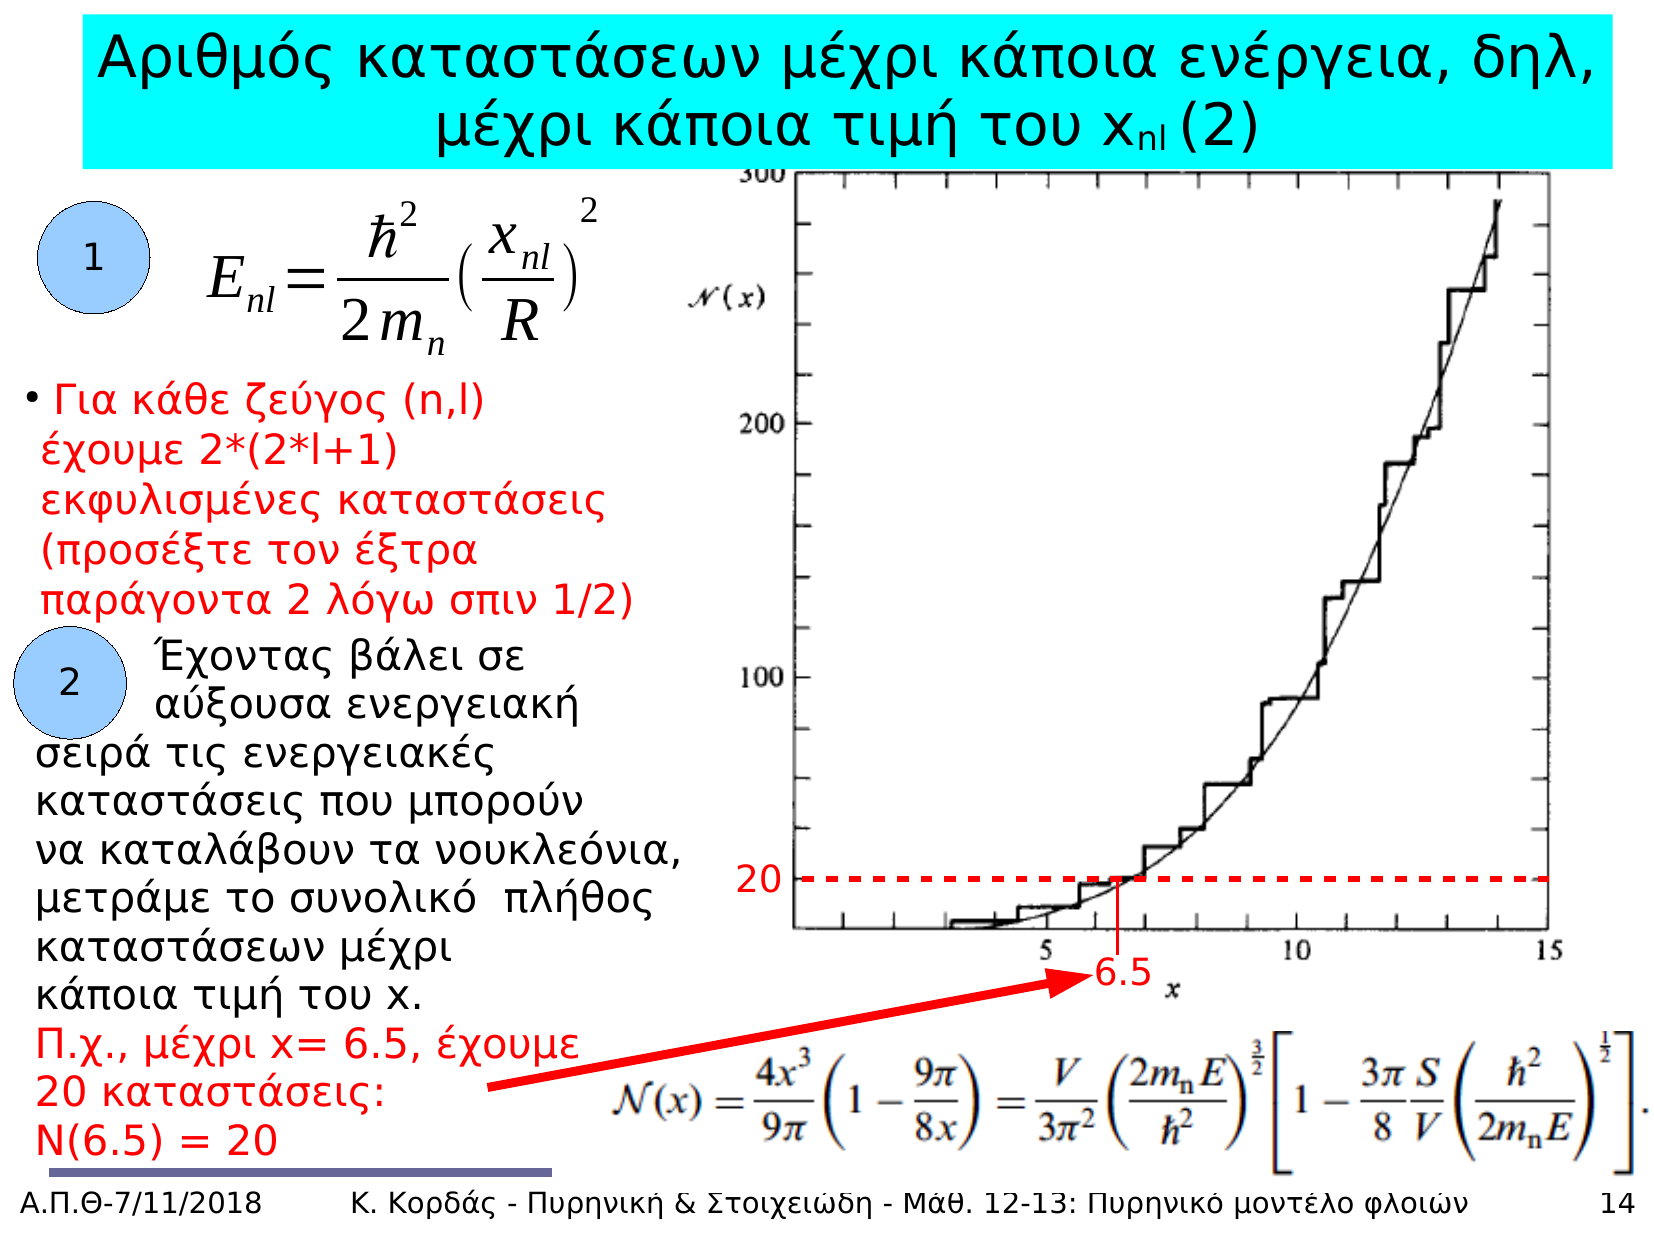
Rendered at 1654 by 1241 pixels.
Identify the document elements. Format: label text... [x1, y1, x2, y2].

text_box 6.5 [1078, 943, 1169, 1003]
text_box Για κάθε ζεύγος (n,l) έχουμε 2*(2*l+1) εκφυλισμένες καταστάσεις (προσέξτε τον έξτρα παράγοντα 2 λόγω σπιν 1/2) [10, 365, 844, 631]
text_box Έχοντας βάλει σε αύξουσα ενεργειακή σειρά τις ενεργειακές καταστάσεις που μπορούν να καταλάβουν τα νουκλεόνια, μετράμε το συνολικό πλήθος καταστάσεων μέχρι κάποια τιμή του x. Π.χ., μέχρι x= 6.5, έχουμε 20 καταστάσεις: Ν(6.5) = 20 [19, 624, 712, 1173]
text_box 1 [37, 201, 151, 314]
chart [187, 187, 615, 366]
text_box 20 [720, 850, 798, 910]
title Αριθμός καταστάσεων μέχρι κάποια ενέργεια, δηλ, μέχρι κάποια τιμή του xnl (2) [82, 14, 1613, 170]
text_box 2 [13, 659, 19, 707]
picture [552, 112, 1654, 1193]
